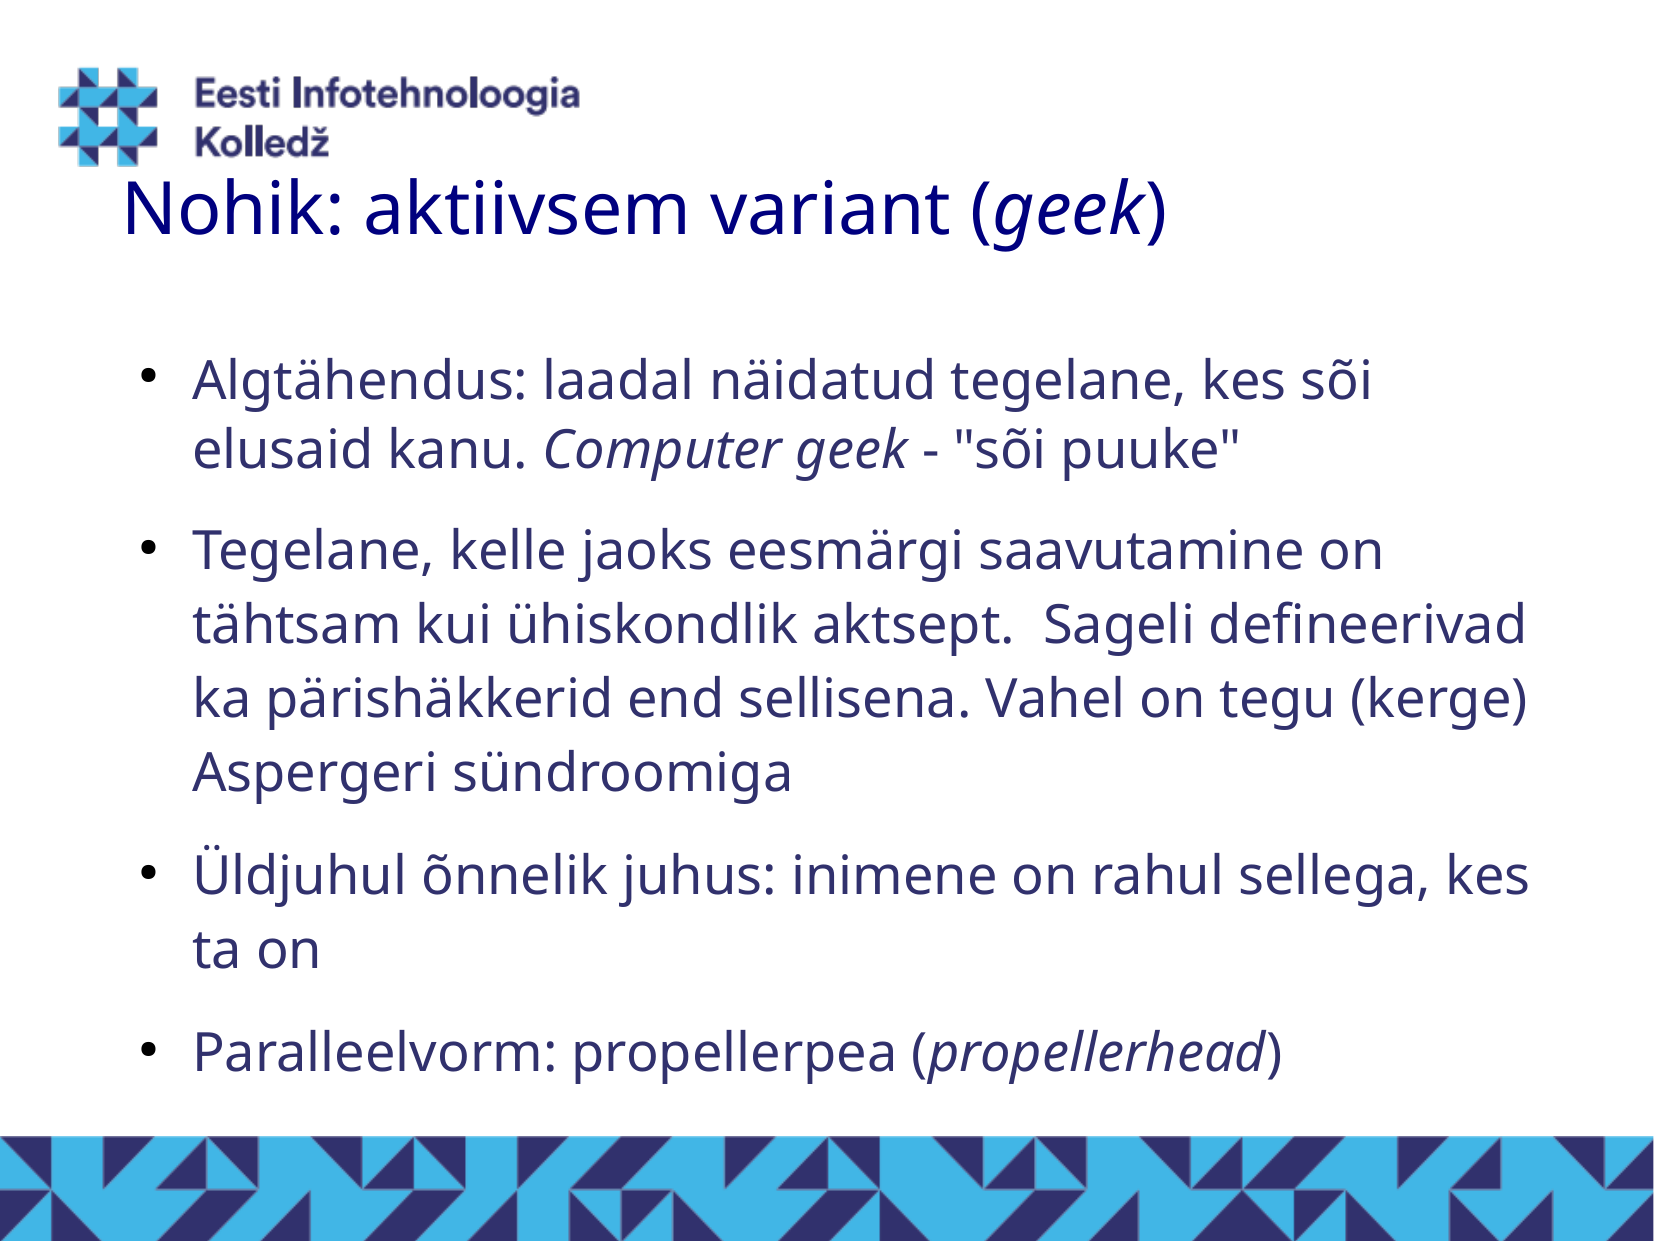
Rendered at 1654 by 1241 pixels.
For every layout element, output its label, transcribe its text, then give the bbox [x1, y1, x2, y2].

list Algtähendus: laadal näidatud tegelane, kes sõi elusaid kanu. Computer geek - "sõi puuke" Tegelane, kelle jaoks eesmärgi saavutamine on tähtsam kui ühiskondlik aktsept. Sageli defineerivad ka pärishäkkerid end sellisena. Vahel on tegu (kerge) Aspergeri sündroomiga Üldjuhul õnnelik juhus: inimene on rahul sellega, kes ta on Paralleelvorm: propellerpea (propellerhead) [121, 344, 1534, 1162]
title Nohik: aktiivsem variant (geek) [121, 102, 1534, 310]
